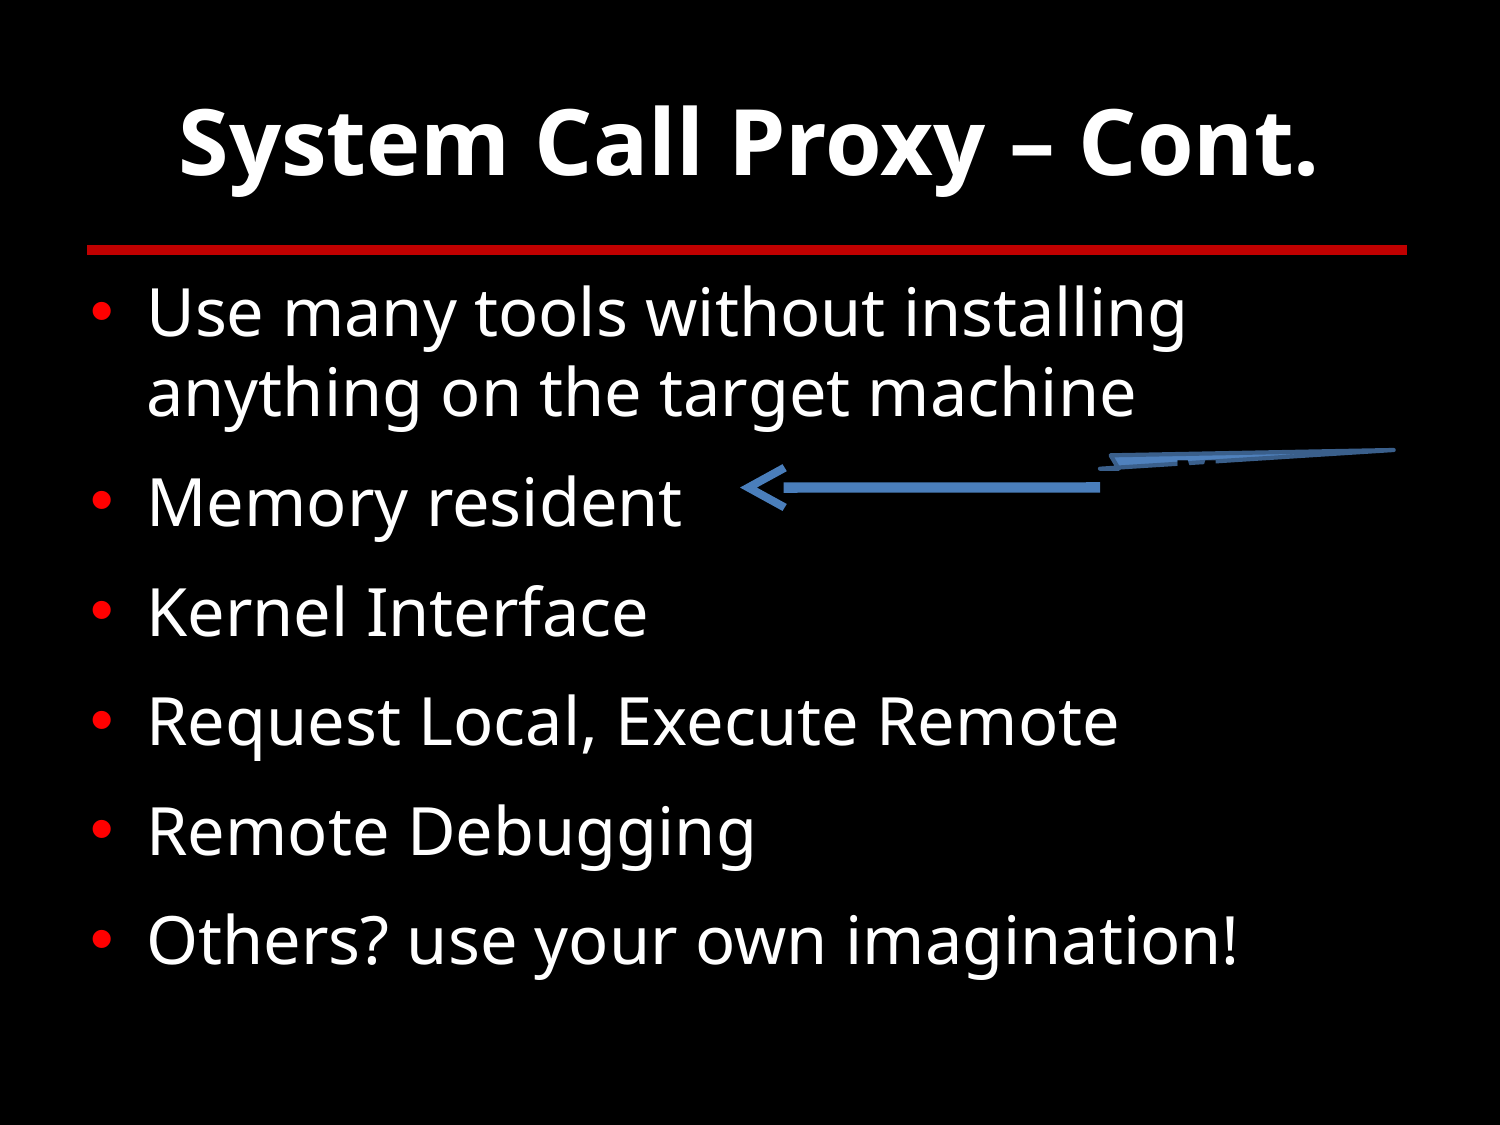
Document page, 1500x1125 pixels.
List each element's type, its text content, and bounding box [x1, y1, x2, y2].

list Use many tools without installing anything on the target machine Memory resident Kernel Interface Request Local, Execute Remote Remote Debugging Others? use your own imagination! [75, 262, 1425, 1005]
title System Call Proxy – Cont. [75, 45, 1425, 233]
text_box Means What? [1099, 450, 1394, 469]
